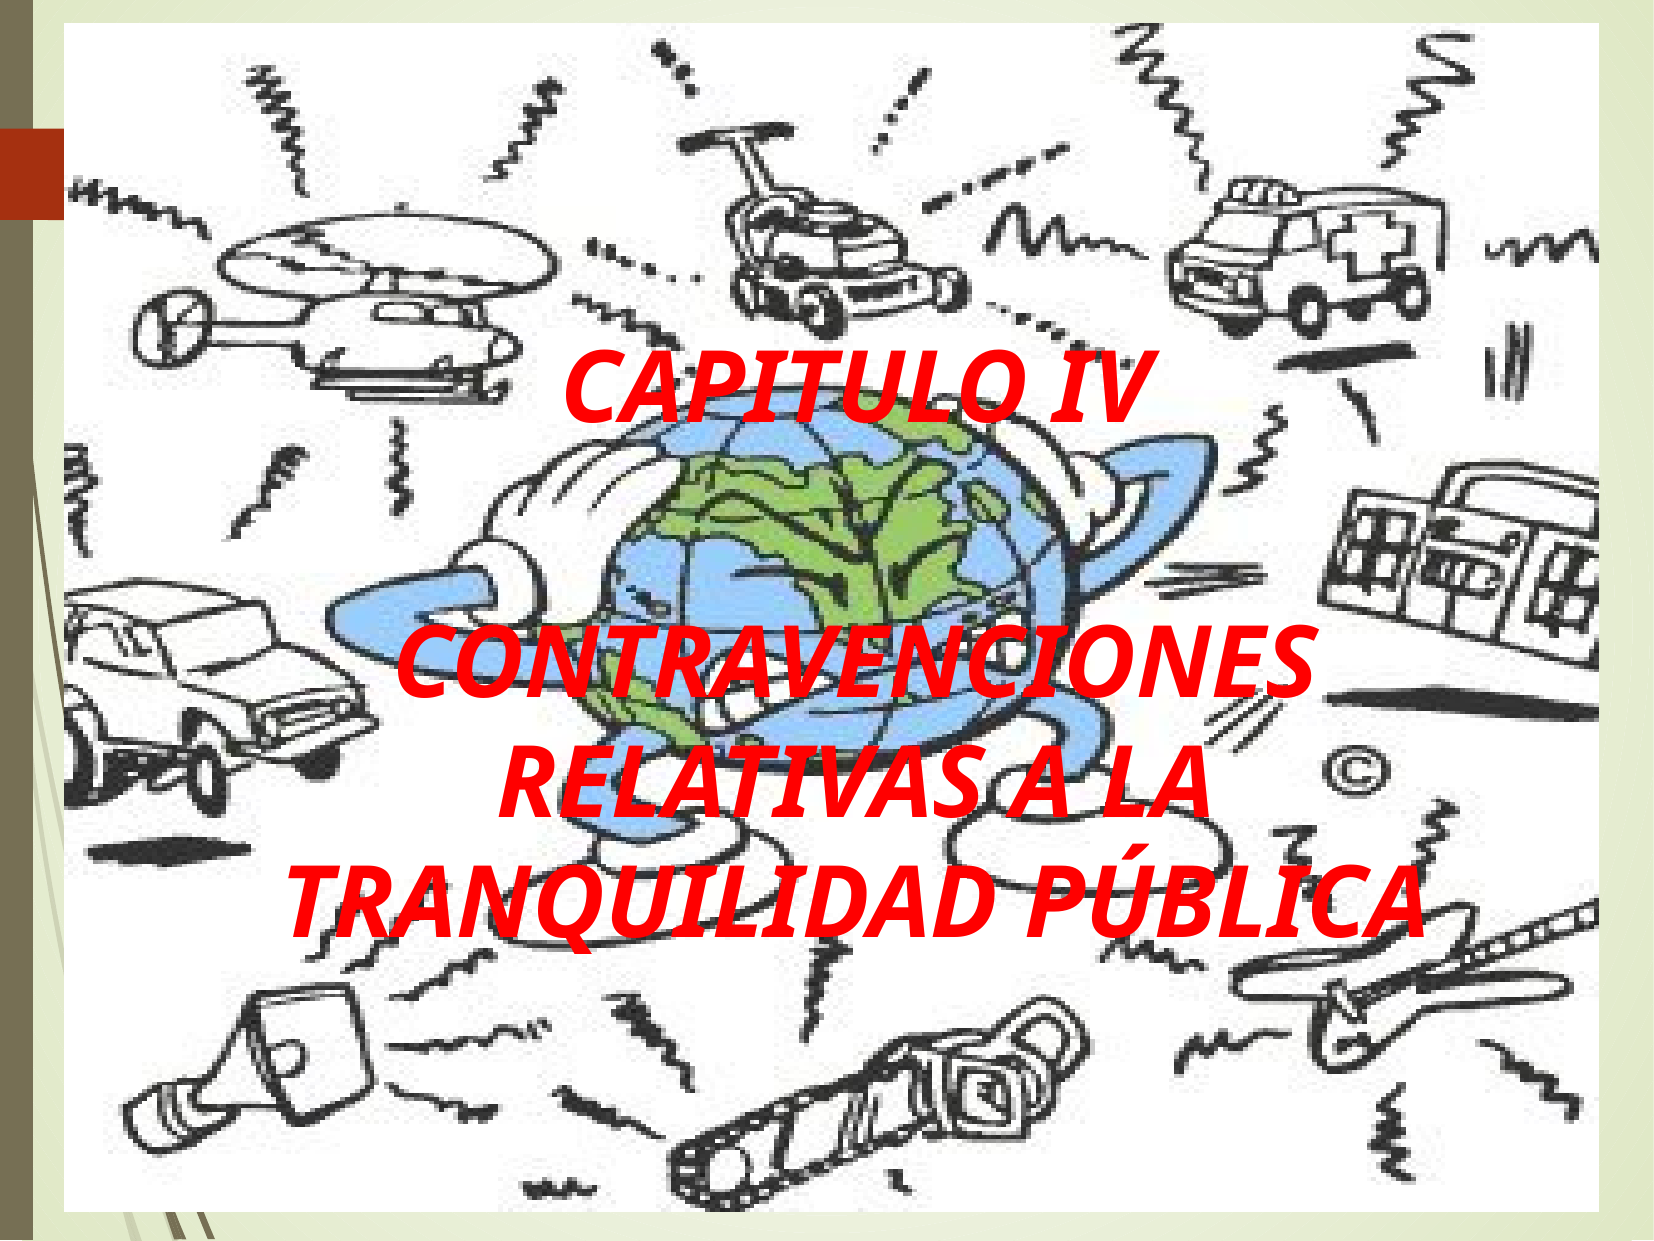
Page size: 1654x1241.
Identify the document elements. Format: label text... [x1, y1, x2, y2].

picture [64, 23, 1599, 1212]
subtitle CAPITULO IV CONTRAVENCIONES RELATIVAS A LA TRANQUILIDAD PÚBLICA [98, 68, 1587, 1212]
